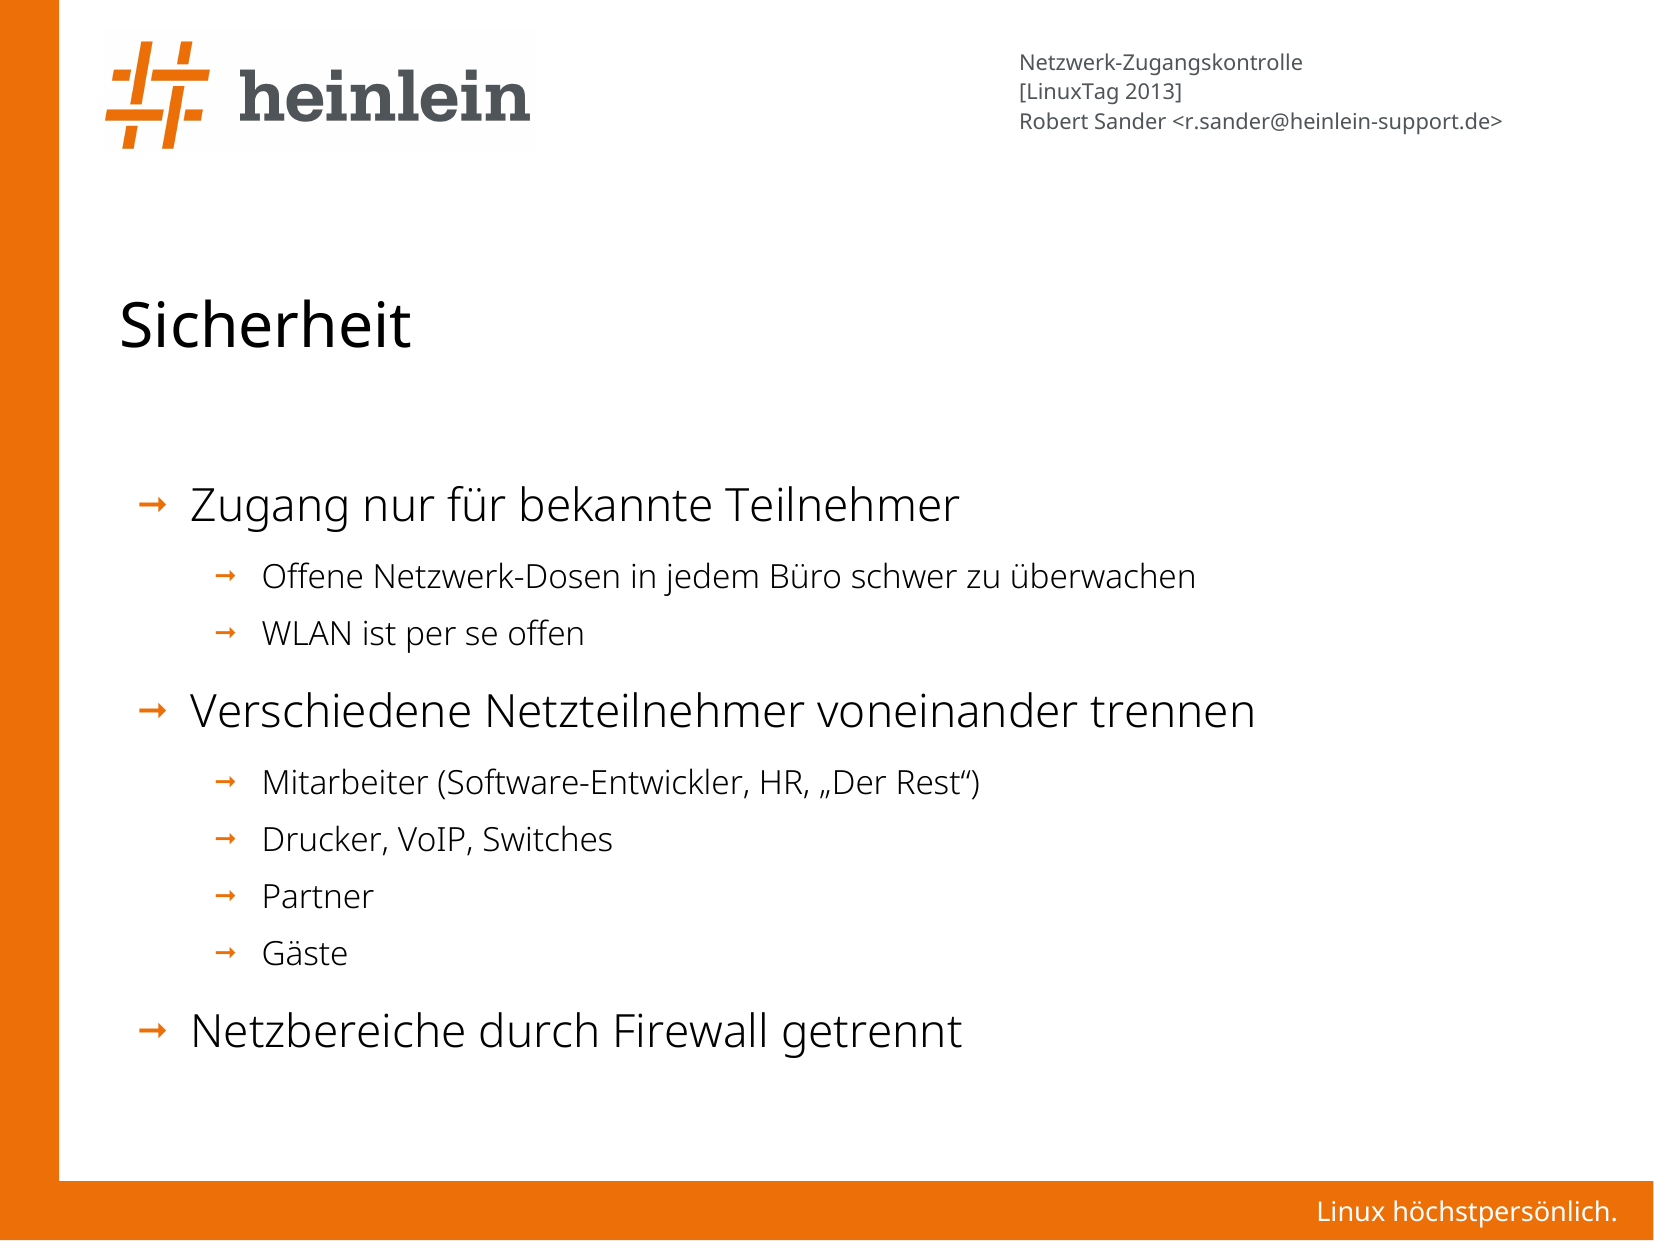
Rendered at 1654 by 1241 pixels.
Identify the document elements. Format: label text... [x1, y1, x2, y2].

picture [98, 27, 539, 158]
title Sicherheit [119, 248, 1538, 367]
list Zugang nur für bekannte Teilnehmer Offene Netzwerk-Dosen in jedem Büro schwer zu überwachen WLAN ist per se offen Verschiedene Netzteilnehmer voneinander trennen Mitarbeiter (Software-Entwickler, HR, „Der Rest“) Drucker, VoIP, Switches Partner Gäste Netzbereiche durch Firewall getrennt [119, 472, 1538, 1177]
